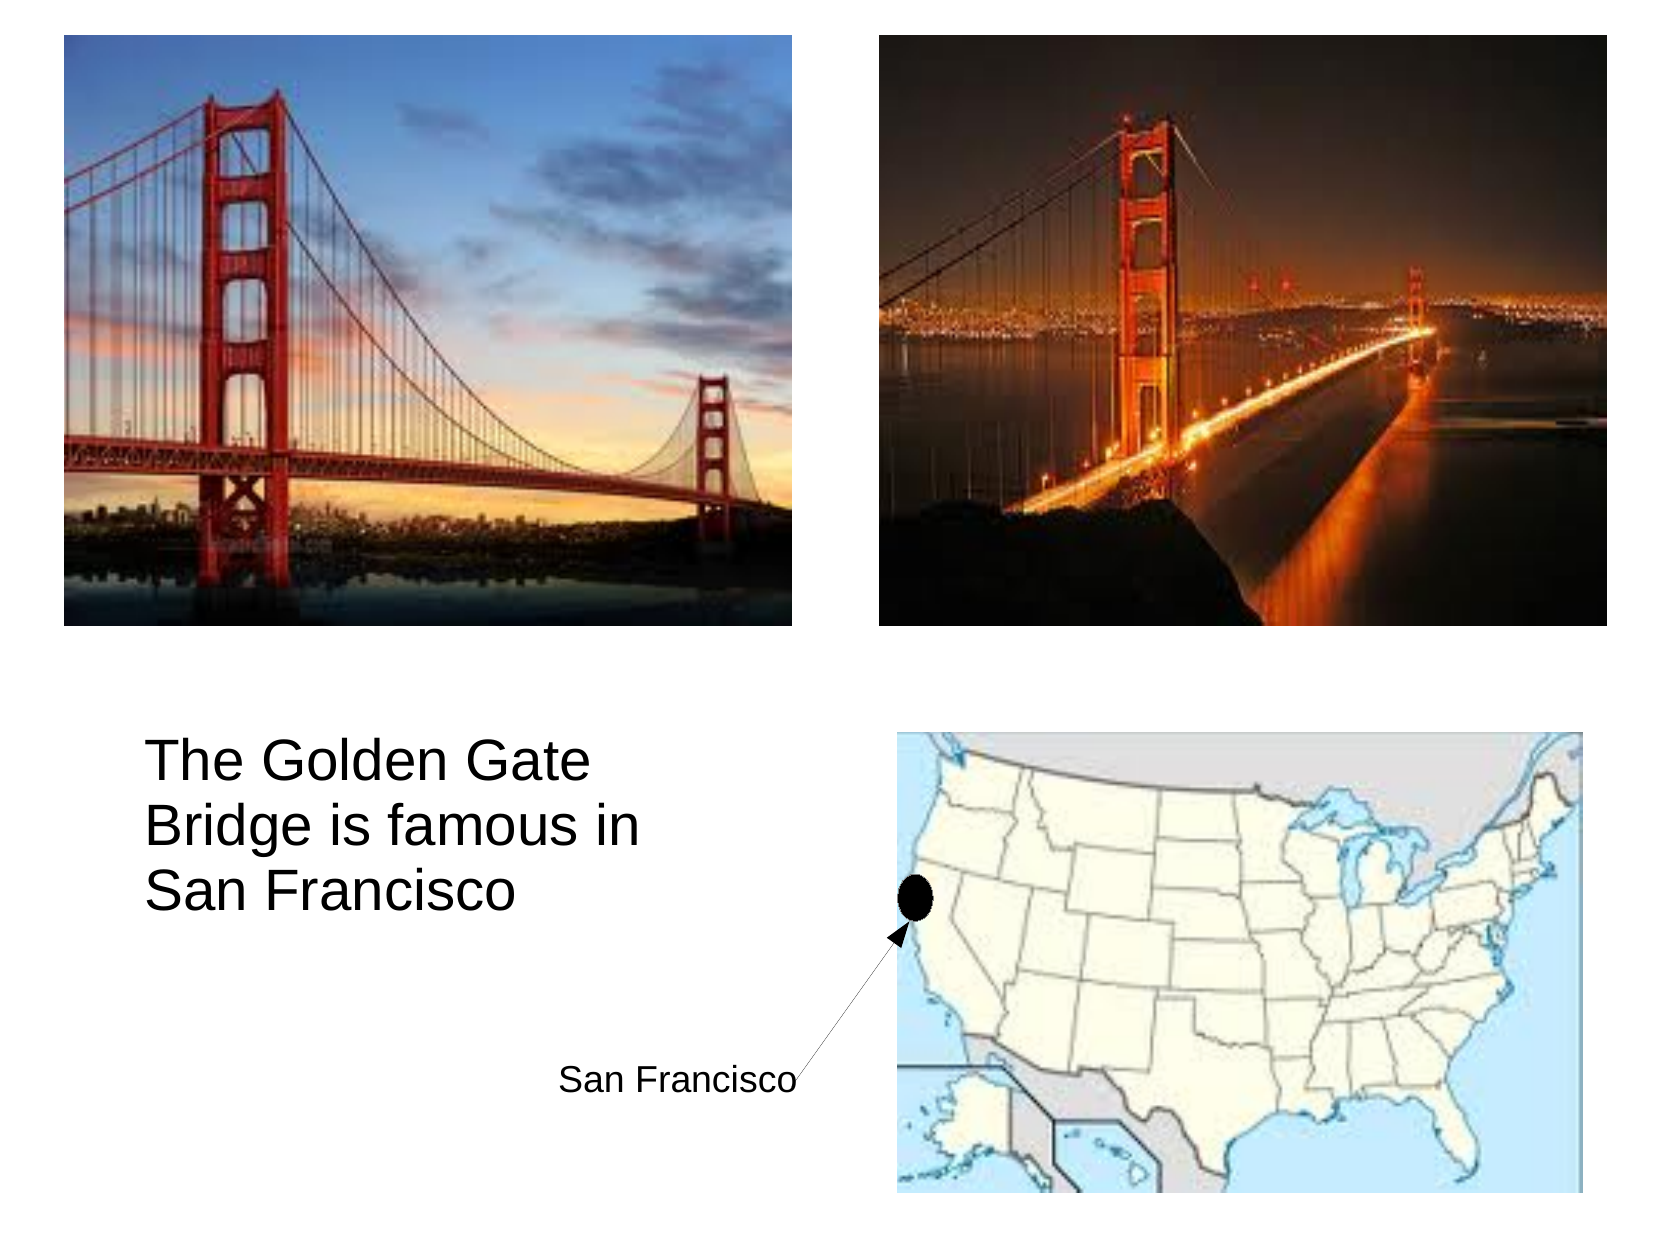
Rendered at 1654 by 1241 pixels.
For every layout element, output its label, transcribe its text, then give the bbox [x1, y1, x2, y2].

text_box [897, 874, 934, 922]
picture [64, 35, 792, 626]
picture [879, 35, 1607, 626]
text_box The Golden Gate Bridge is famous in San Francisco [129, 720, 694, 930]
picture [897, 732, 1583, 1193]
text_box San Francisco [543, 1051, 823, 1109]
picture [897, 903, 909, 929]
